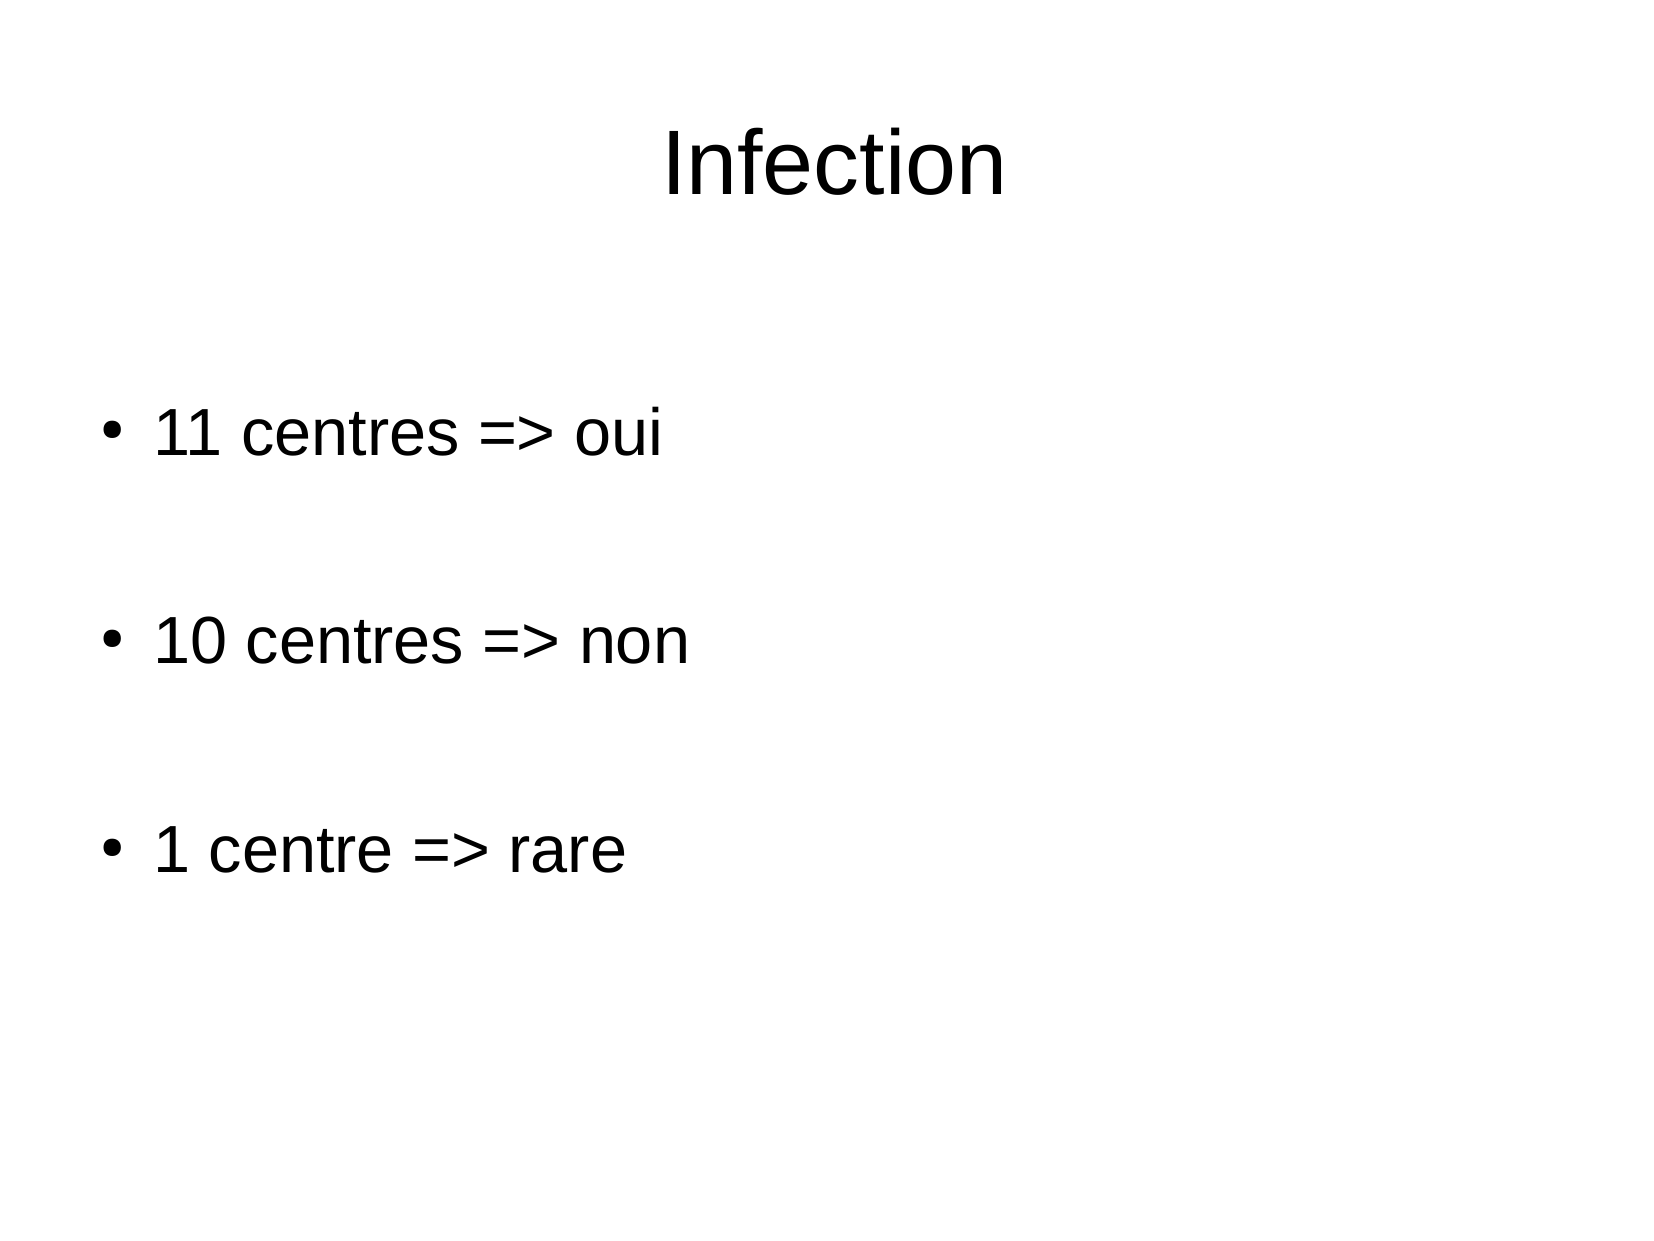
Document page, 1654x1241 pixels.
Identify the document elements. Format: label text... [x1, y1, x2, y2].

list 11 centres => oui 10 centres => non 1 centre => rare [82, 290, 1571, 1109]
title Infection [0, 59, 1654, 266]
